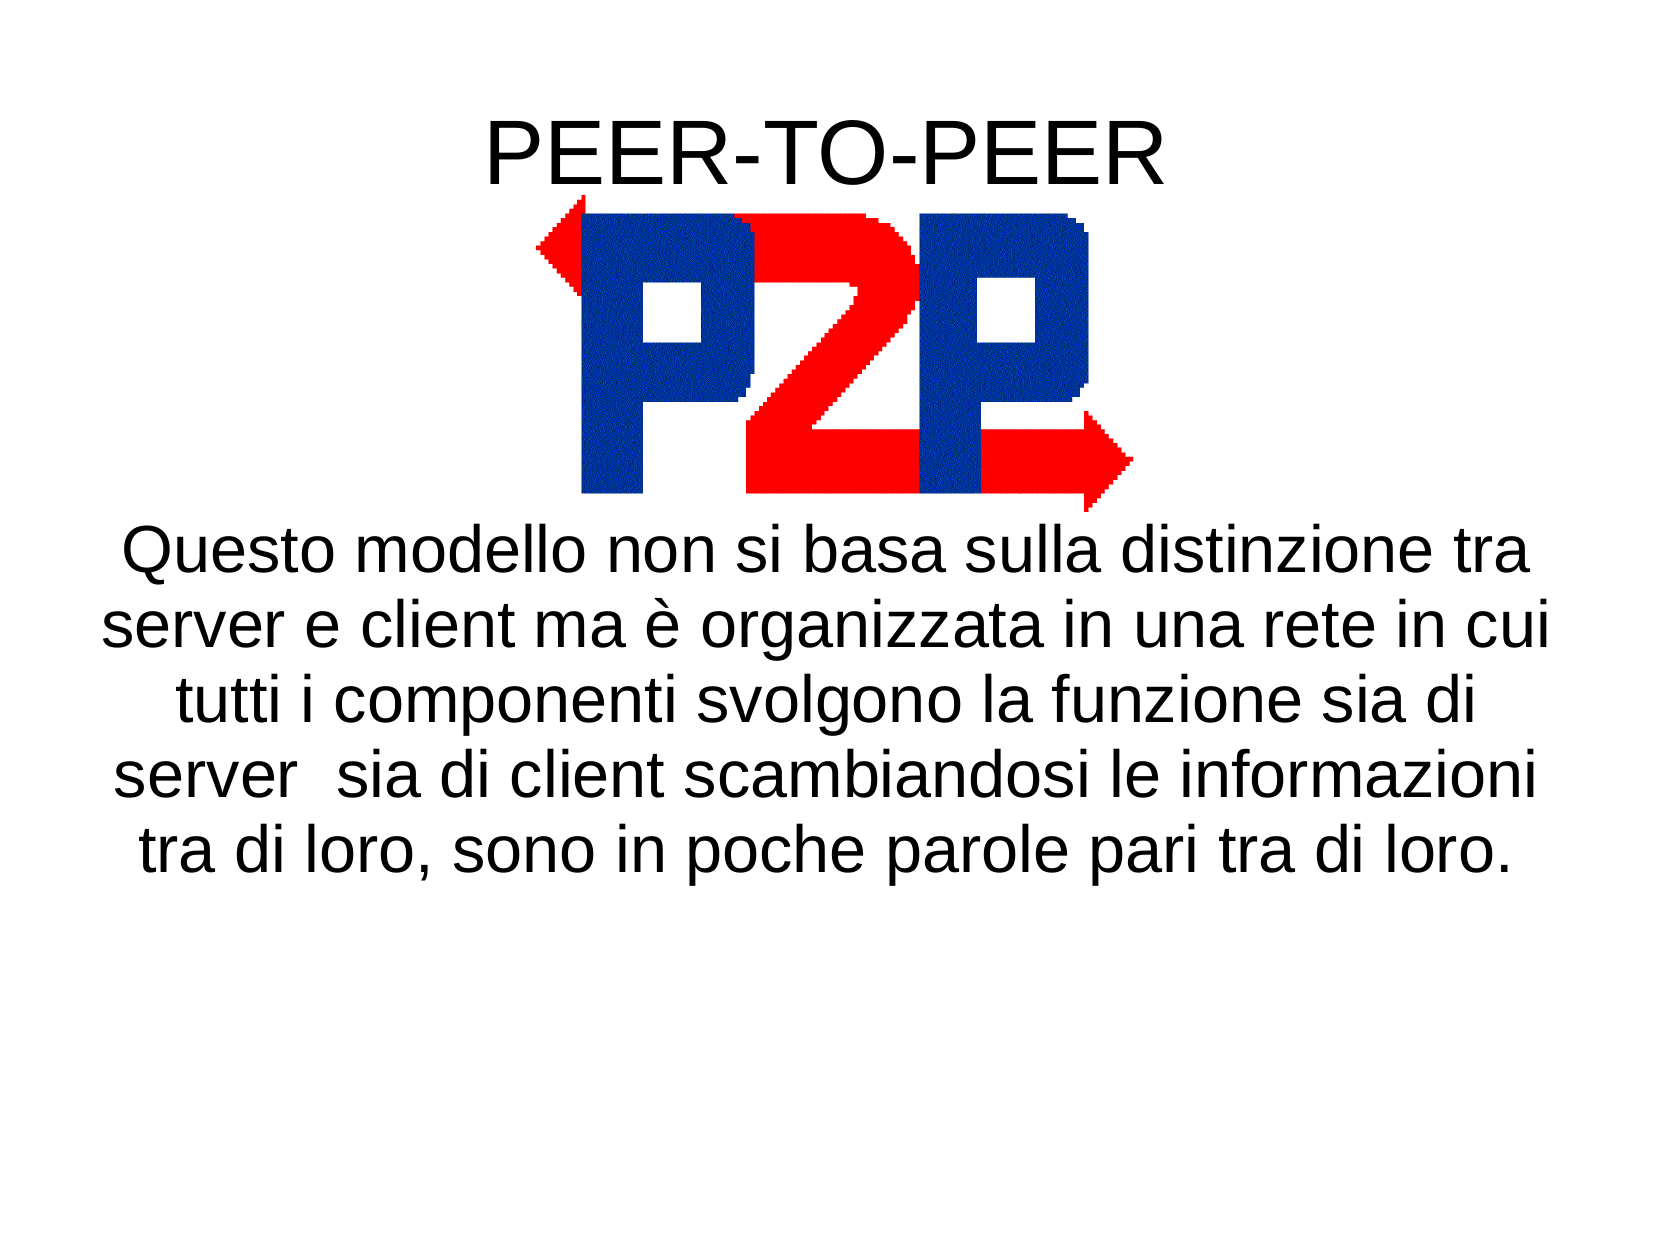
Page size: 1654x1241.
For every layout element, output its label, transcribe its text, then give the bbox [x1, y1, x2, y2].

title PEER-TO-PEER [82, 49, 1571, 257]
picture [531, 188, 1134, 513]
subtitle Questo modello non si basa sulla distinzione tra server e client ma è organizzata in una rete in cui tutti i componenti svolgono la funzione sia di server sia di client scambiandosi le informazioni tra di loro, sono in poche parole pari tra di loro. [82, 290, 1571, 1109]
